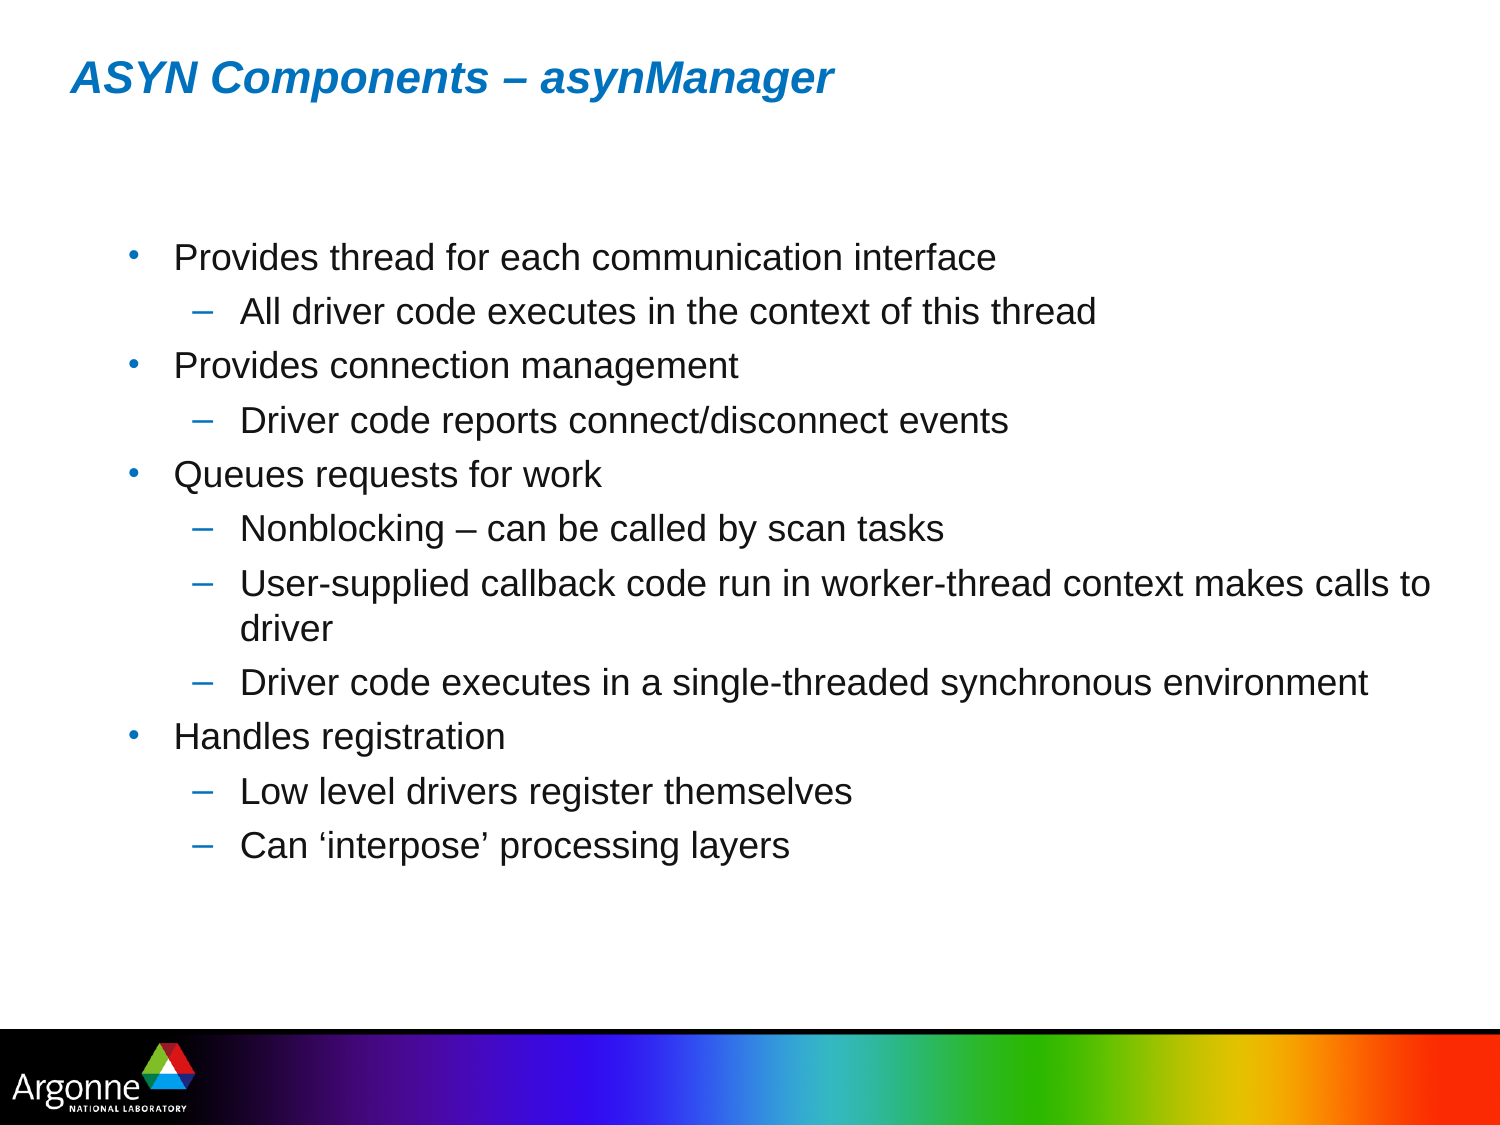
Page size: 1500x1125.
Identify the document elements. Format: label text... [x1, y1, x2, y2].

picture [0, 1029, 1500, 1125]
list Provides thread for each communication interface All driver code executes in the context of this thread Provides connection management Driver code reports connect/disconnect events Queues requests for work Nonblocking – can be called by scan tasks User-supplied callback code run in worker-thread context makes calls to driver Driver code executes in a single-threaded synchronous environment Handles registration Low level drivers register themselves Can ‘interpose’ processing layers [112, 224, 1457, 874]
title ASYN Components – asynManager [55, 54, 1361, 112]
